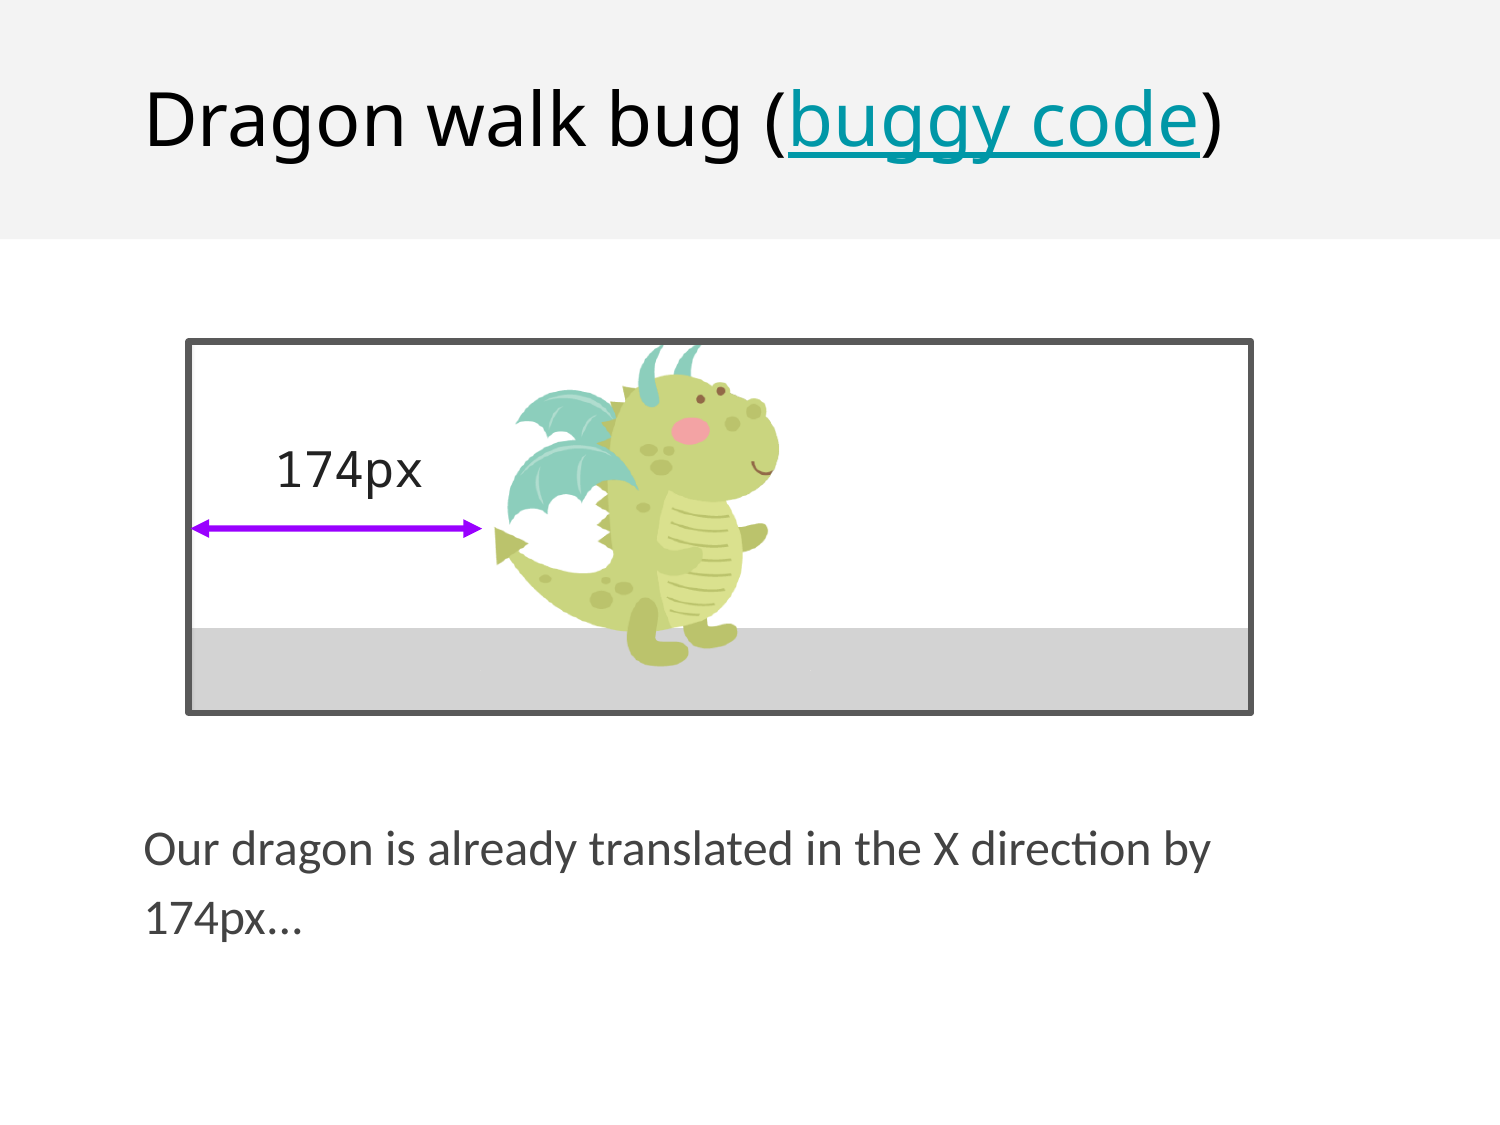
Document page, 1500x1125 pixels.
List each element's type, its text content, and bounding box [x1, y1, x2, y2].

text_box 174px [342, 457, 352, 473]
list Our dragon is already translated in the X direction by 174px... [128, 791, 1372, 1004]
picture [191, 344, 1248, 710]
text_box 174px [259, 422, 470, 473]
title Dragon walk bug (buggy code) [128, 56, 1372, 183]
text_box 174px [372, 463, 387, 473]
